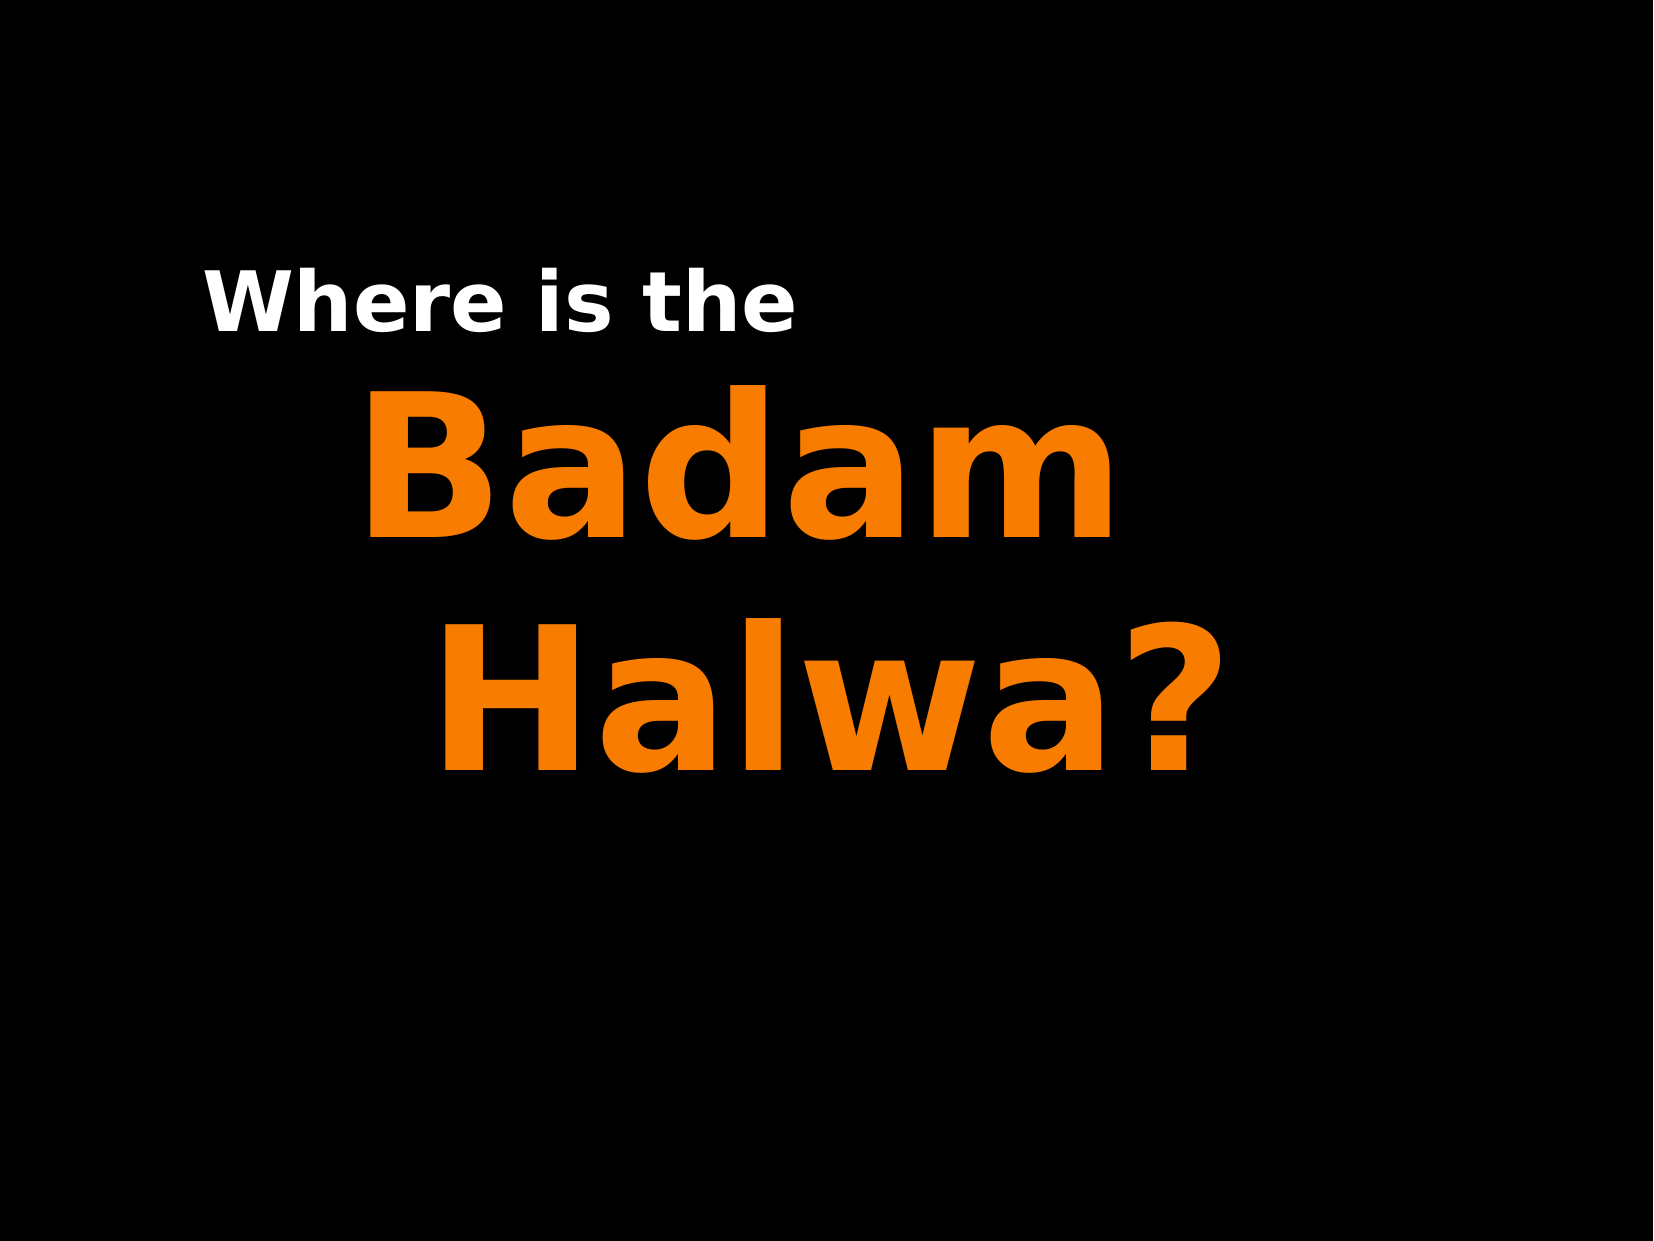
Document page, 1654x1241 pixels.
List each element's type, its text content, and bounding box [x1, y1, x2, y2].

text_box Where is the Badam Halwa? [187, 247, 1388, 826]
